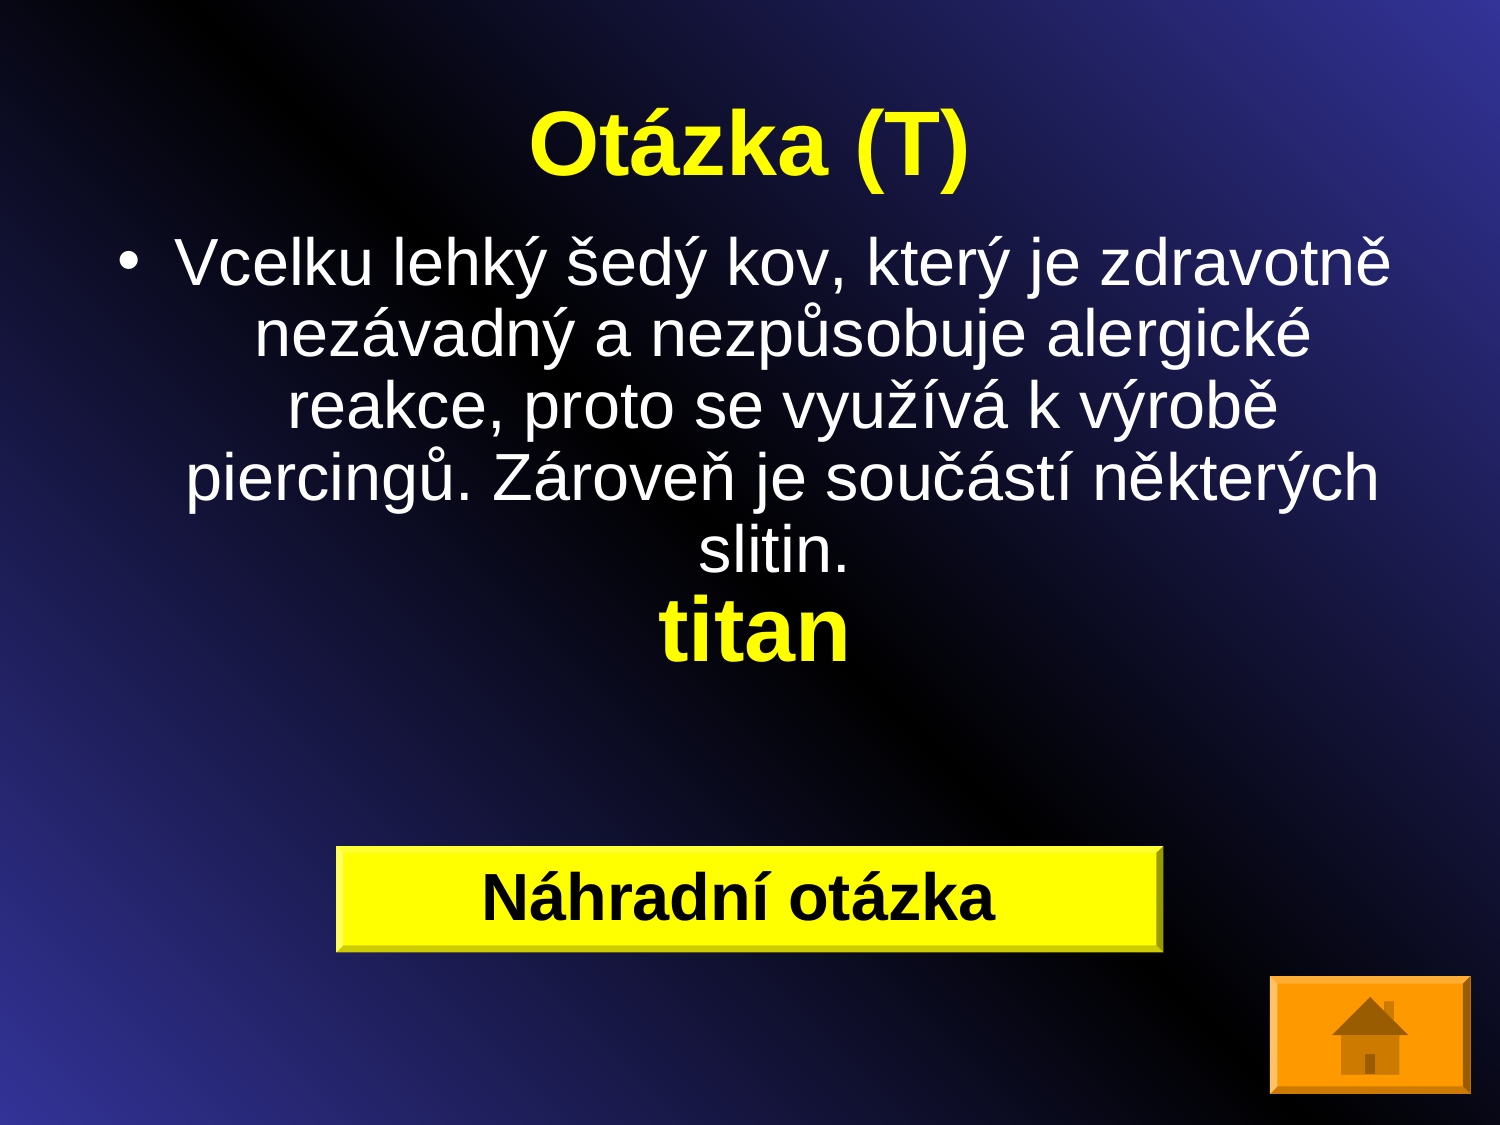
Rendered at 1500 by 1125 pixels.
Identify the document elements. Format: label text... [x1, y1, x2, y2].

text_box Náhradní otázka [466, 846, 1022, 942]
list Vcelku lehký šedý kov, který je zdravotně nezávadný a nezpůsobuje alergické reakce, proto se využívá k výrobě piercingů. Zároveň je součástí některých slitin. [64, 219, 1447, 595]
text_box [337, 846, 1164, 953]
text_box titan [643, 562, 928, 688]
title Otázka (T) [75, 45, 1426, 219]
text_box [1271, 976, 1471, 1094]
